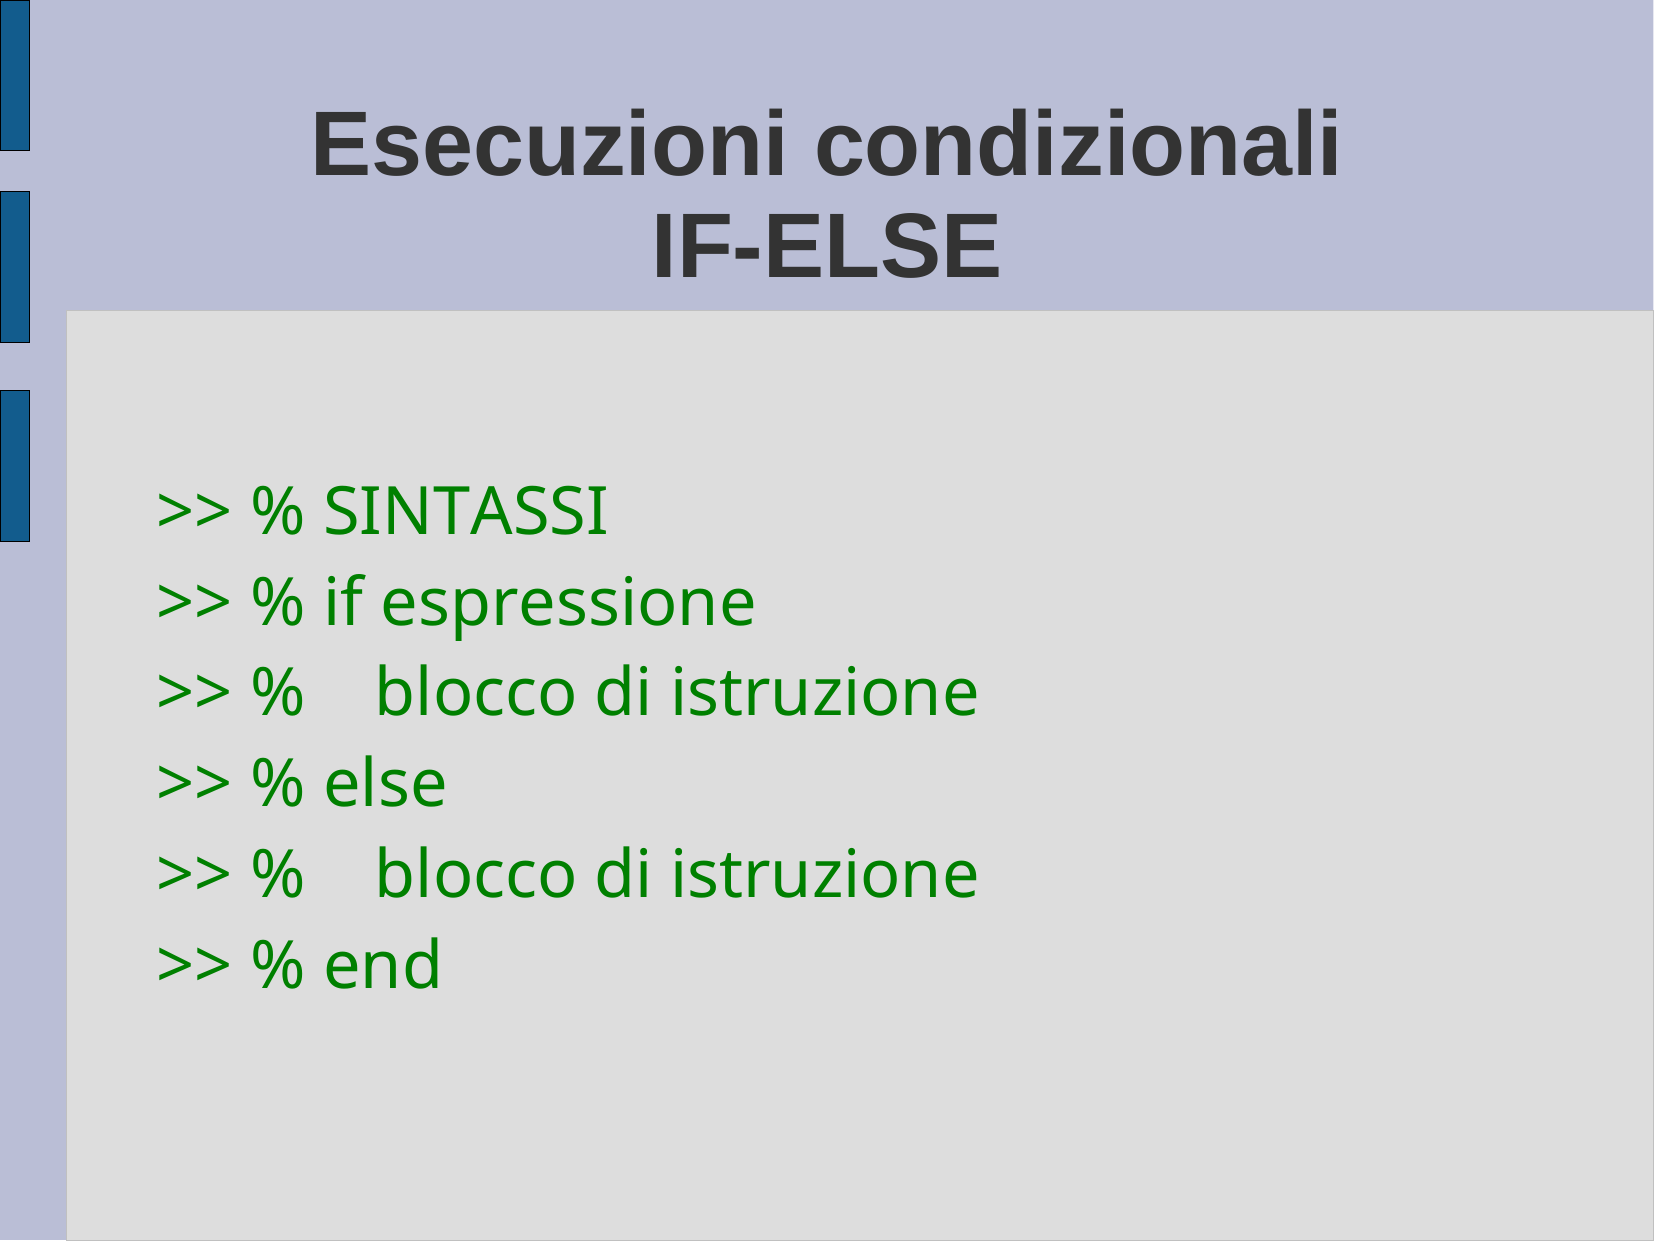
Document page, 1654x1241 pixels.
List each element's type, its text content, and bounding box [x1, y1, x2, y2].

subtitle >> % SINTASSI >> % if espressione >> % blocco di istruzione >> % else >> % blocco di istruzione >> % end [121, 352, 1534, 1119]
title Esecuzioni condizionali IF-ELSE [121, 92, 1534, 298]
